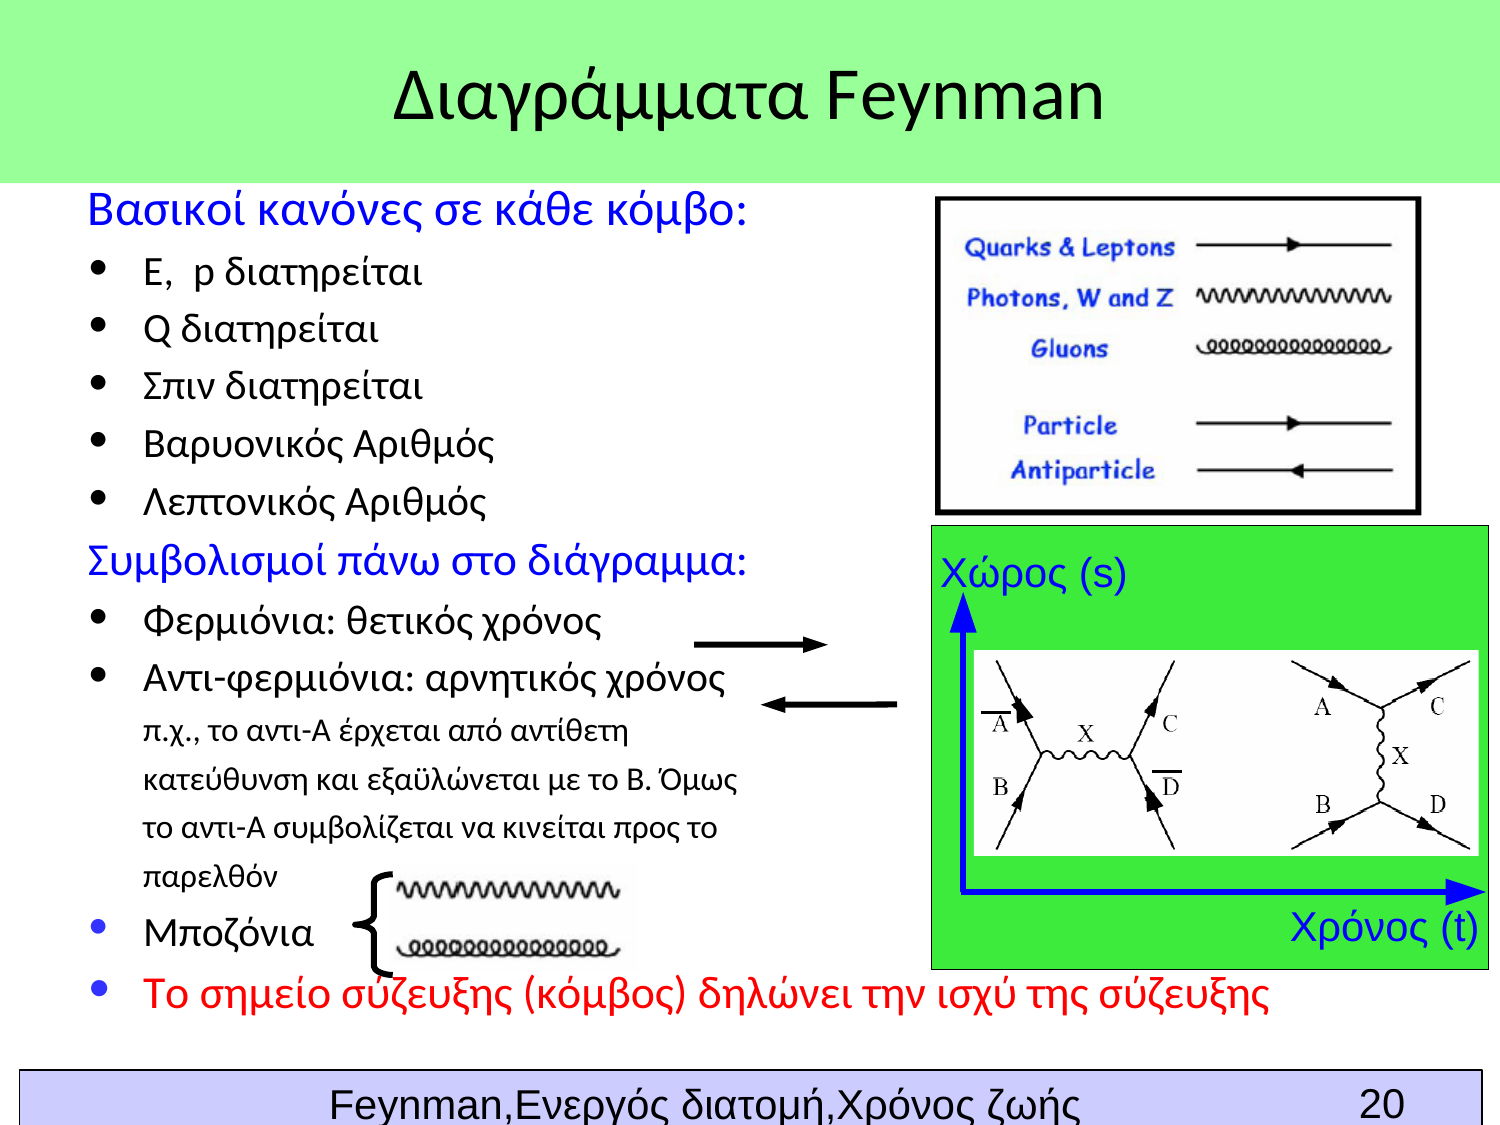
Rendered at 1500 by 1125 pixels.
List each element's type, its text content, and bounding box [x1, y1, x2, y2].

picture [390, 864, 638, 972]
picture [973, 650, 1479, 856]
text_box Χρόνος (t) [1275, 892, 1500, 958]
text_box Διαγράμματα Feynman [0, 0, 1500, 184]
text_box Χώρος (s) [925, 537, 1163, 603]
text_box Βασικοί κανόνες σε κάθε κόμβο: Ε, p διατηρείται Q διατηρείται Σπιν διατηρείται Βαρυονικός Αριθμός Λεπτονικός Αριθμός Συμβολισμοί πάνω στο διάγραμμα: Φερμιόνια: θετικός χρόνος Αντι-φερμιόνια: αρνητικός χρόνος π.χ., το αντι-Α έρχεται από αντίθετη κατεύθυνση και εξαϋλώνεται με το Β. Όμως το αντι-Α συμβολίζεται να κινείται προς το παρελθόν Μποζόνια Το σημείο σύζευξης (κόμβος) δηλώνει την ισχύ της σύζευξης [72, 175, 1423, 997]
text_box [1423, 958, 1489, 970]
picture [935, 195, 1423, 517]
text_box [1423, 525, 1489, 892]
